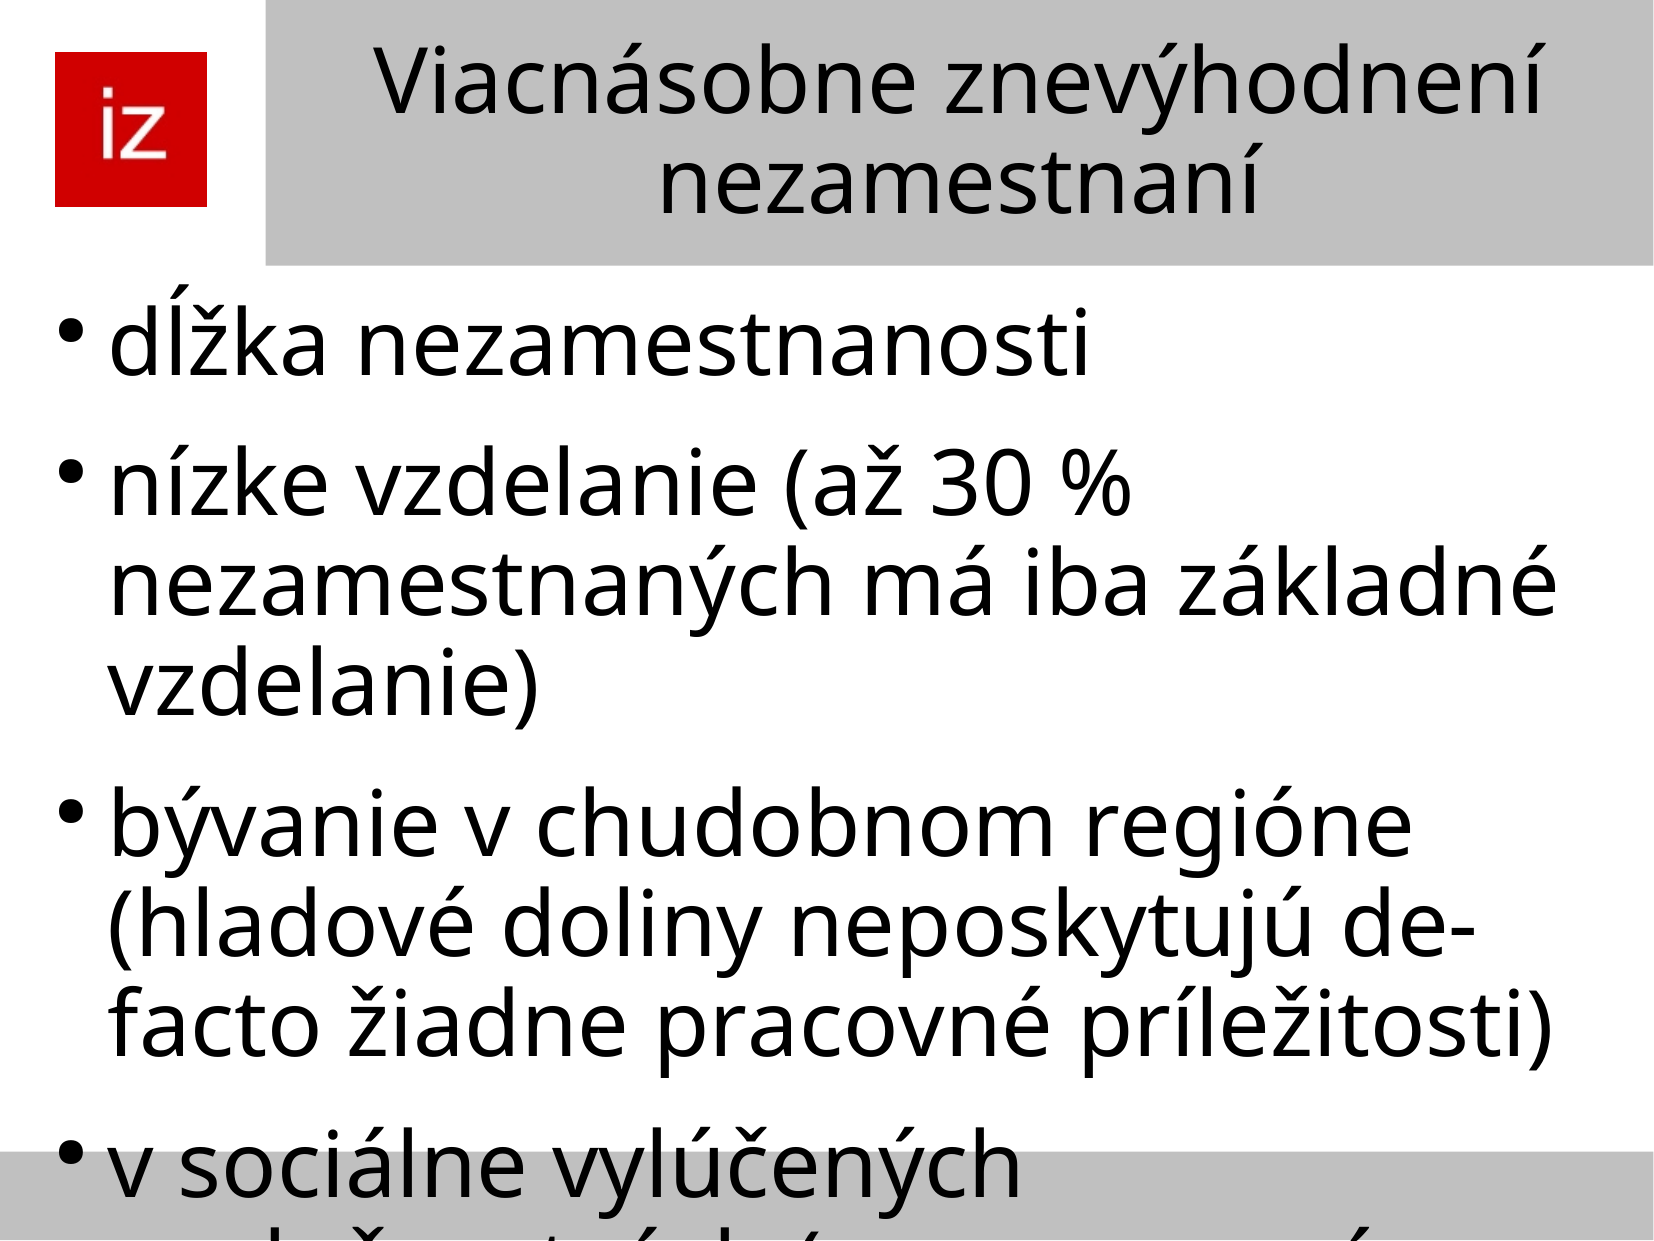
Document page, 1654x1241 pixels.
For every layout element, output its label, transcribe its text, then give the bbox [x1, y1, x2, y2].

title Viacnásobne znevýhodnení nezamestnaní [354, 29, 1565, 237]
list dĺžka nezamestnanosti nízke vzdelanie (až 30 % nezamestnaných má iba základné vzdelanie) bývanie v chudobnom regióne (hladové doliny neposkytujú de-facto žiadne pracovné príležitosti) v sociálne vylúčených spoločenstvách (segregované rómske osady poskytujú ešte menej pracovných príležitostí) [0, 295, 1654, 1241]
picture [55, 52, 207, 207]
